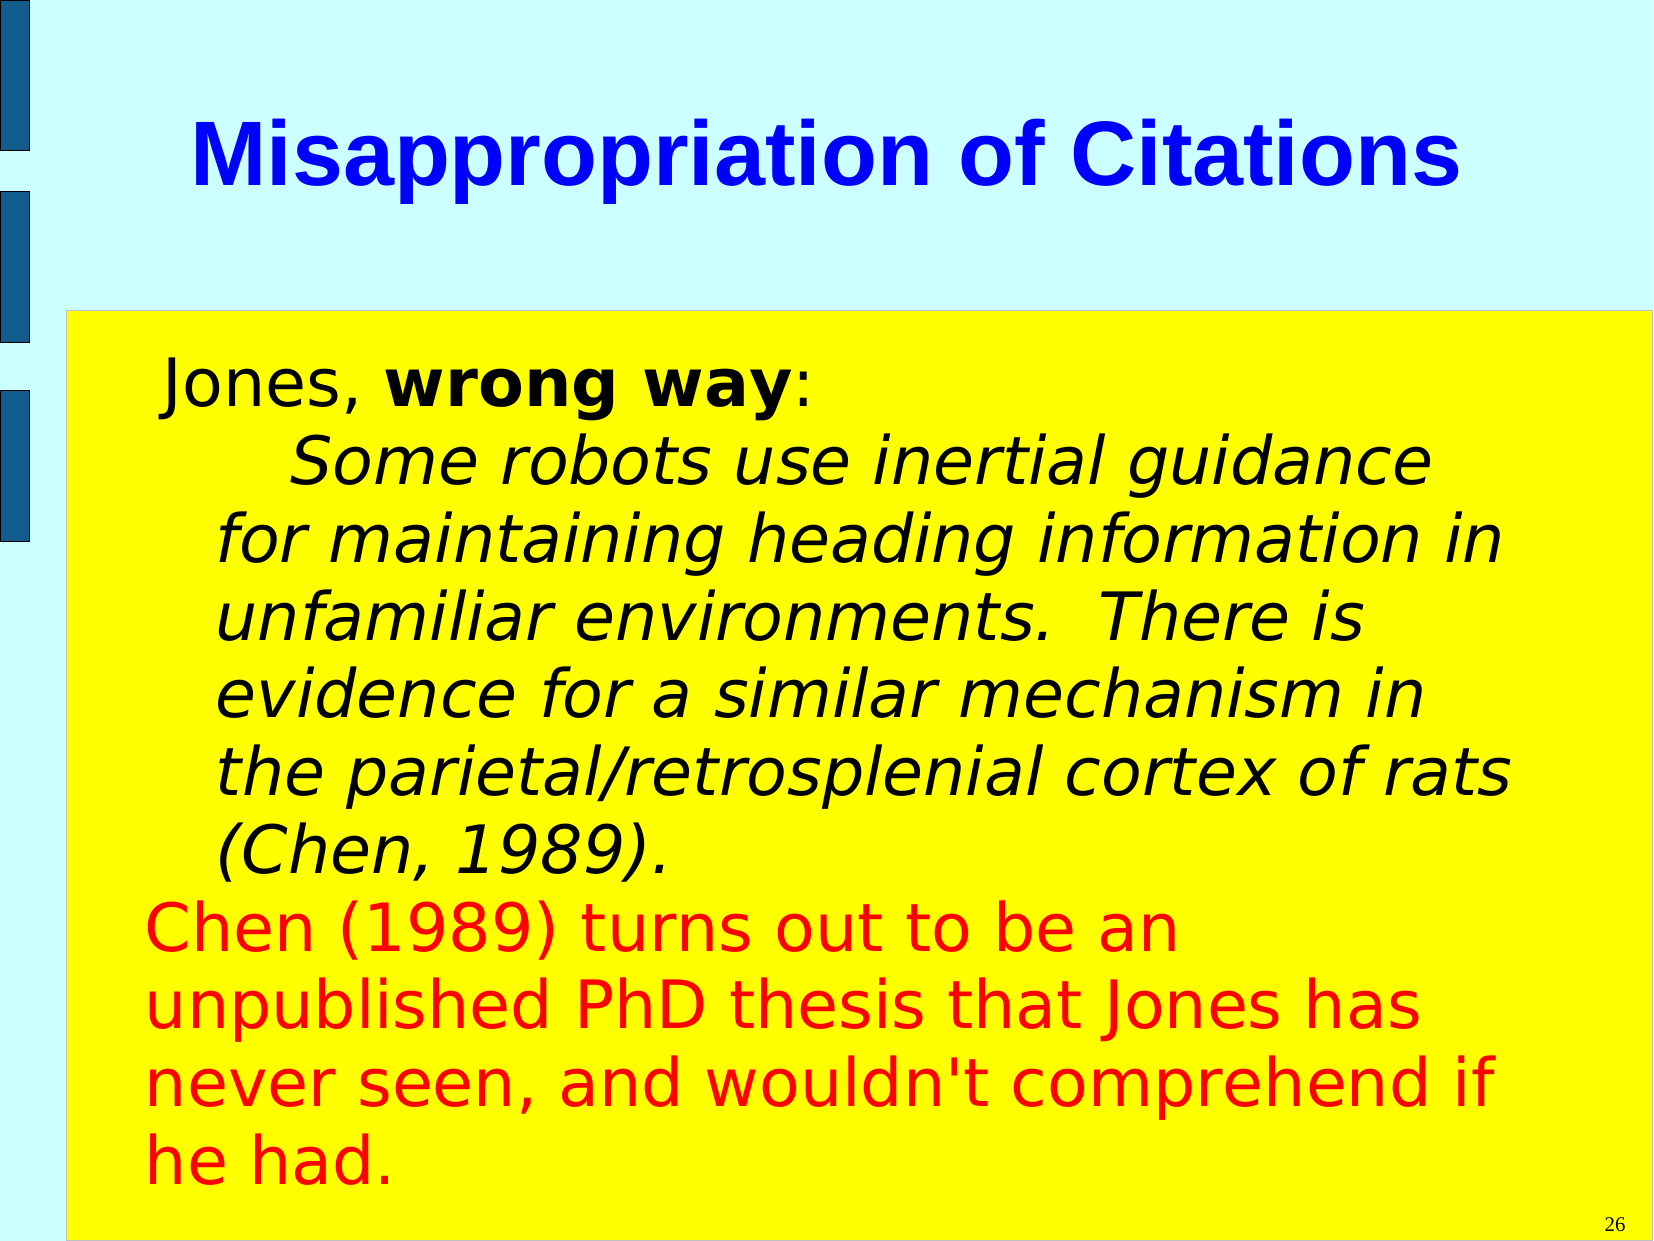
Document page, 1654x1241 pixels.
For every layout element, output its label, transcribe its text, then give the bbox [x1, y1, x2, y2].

title Misappropriation of Citations [121, 49, 1534, 258]
list Jones, wrong way: Some robots use inertial guidance for maintaining heading information in unfamiliar environments. There is evidence for a similar mechanism in the parietal/retrosplenial cortex of rats (Chen, 1989). Chen (1989) turns out to be an unpublished PhD thesis that Jones has never seen, and wouldn't comprehend if he had. [144, 344, 1534, 1201]
